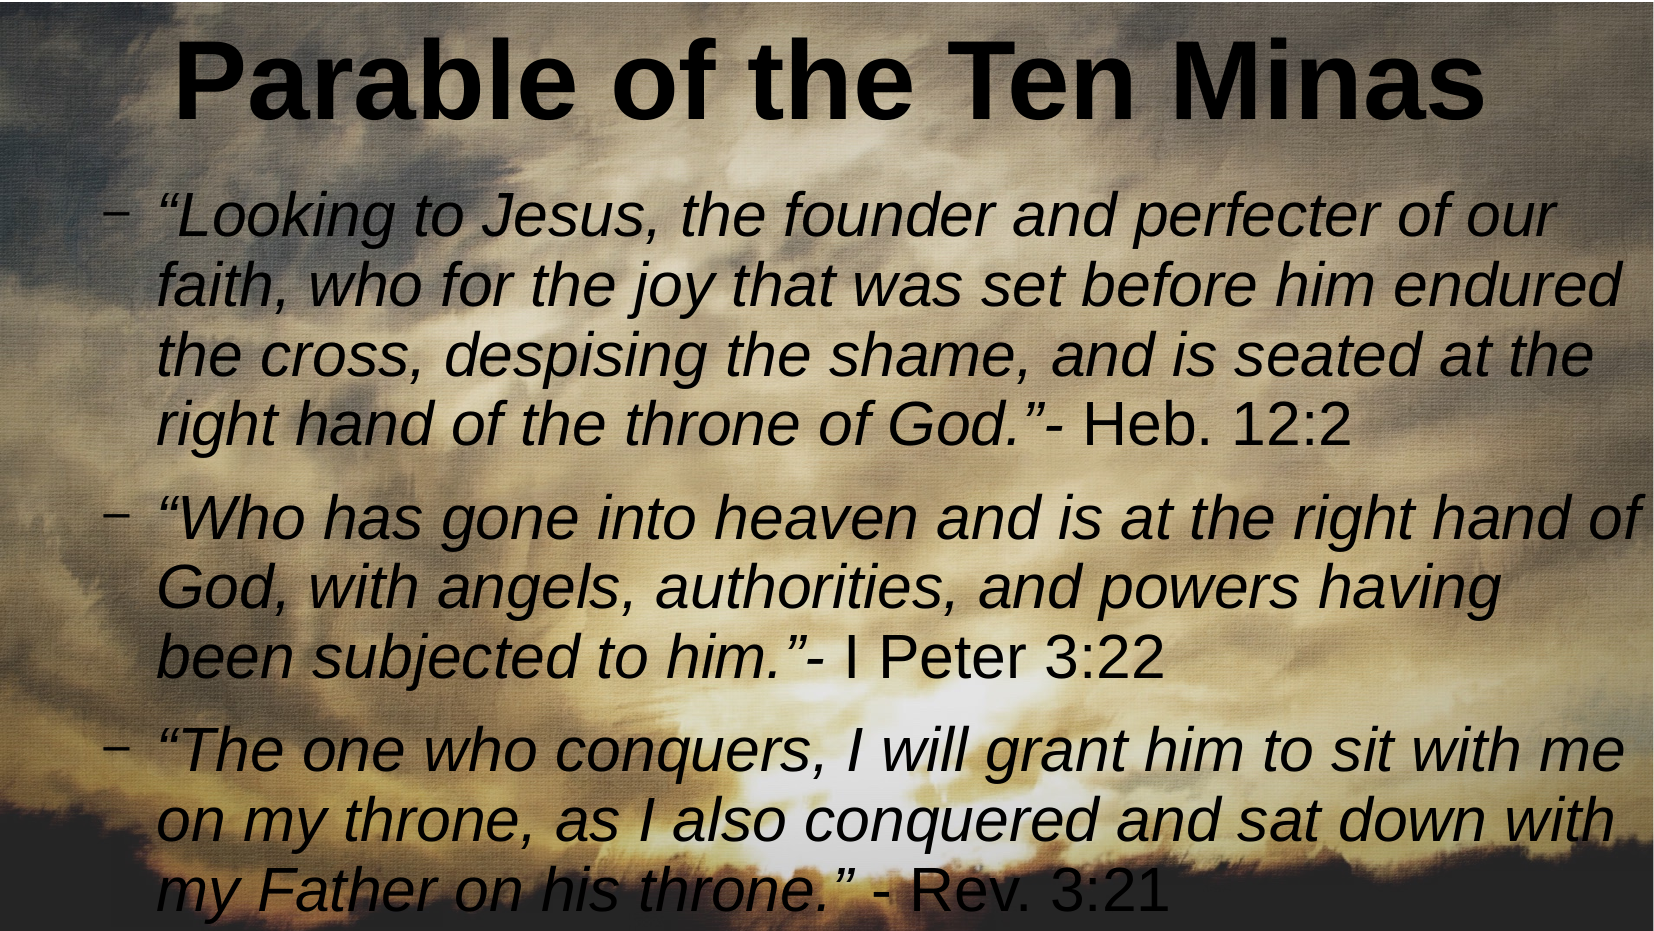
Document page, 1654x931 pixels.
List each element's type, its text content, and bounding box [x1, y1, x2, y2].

picture [0, 2, 1654, 931]
title Parable of the Ten Minas [86, 2, 1576, 158]
list “Looking to Jesus, the founder and perfecter of our faith, who for the joy that was set before him endured the cross, despising the shame, and is seated at the right hand of the throne of God.”- Heb. 12:2 “Who has gone into heaven and is at the right hand of God, with angels, authorities, and powers having been subjected to him.”- I Peter 3:22 “The one who conquers, I will grant him to sit with me on my throne, as I also conquered and sat down with my Father on his throne.” - Rev. 3:21 [15, 180, 1651, 931]
